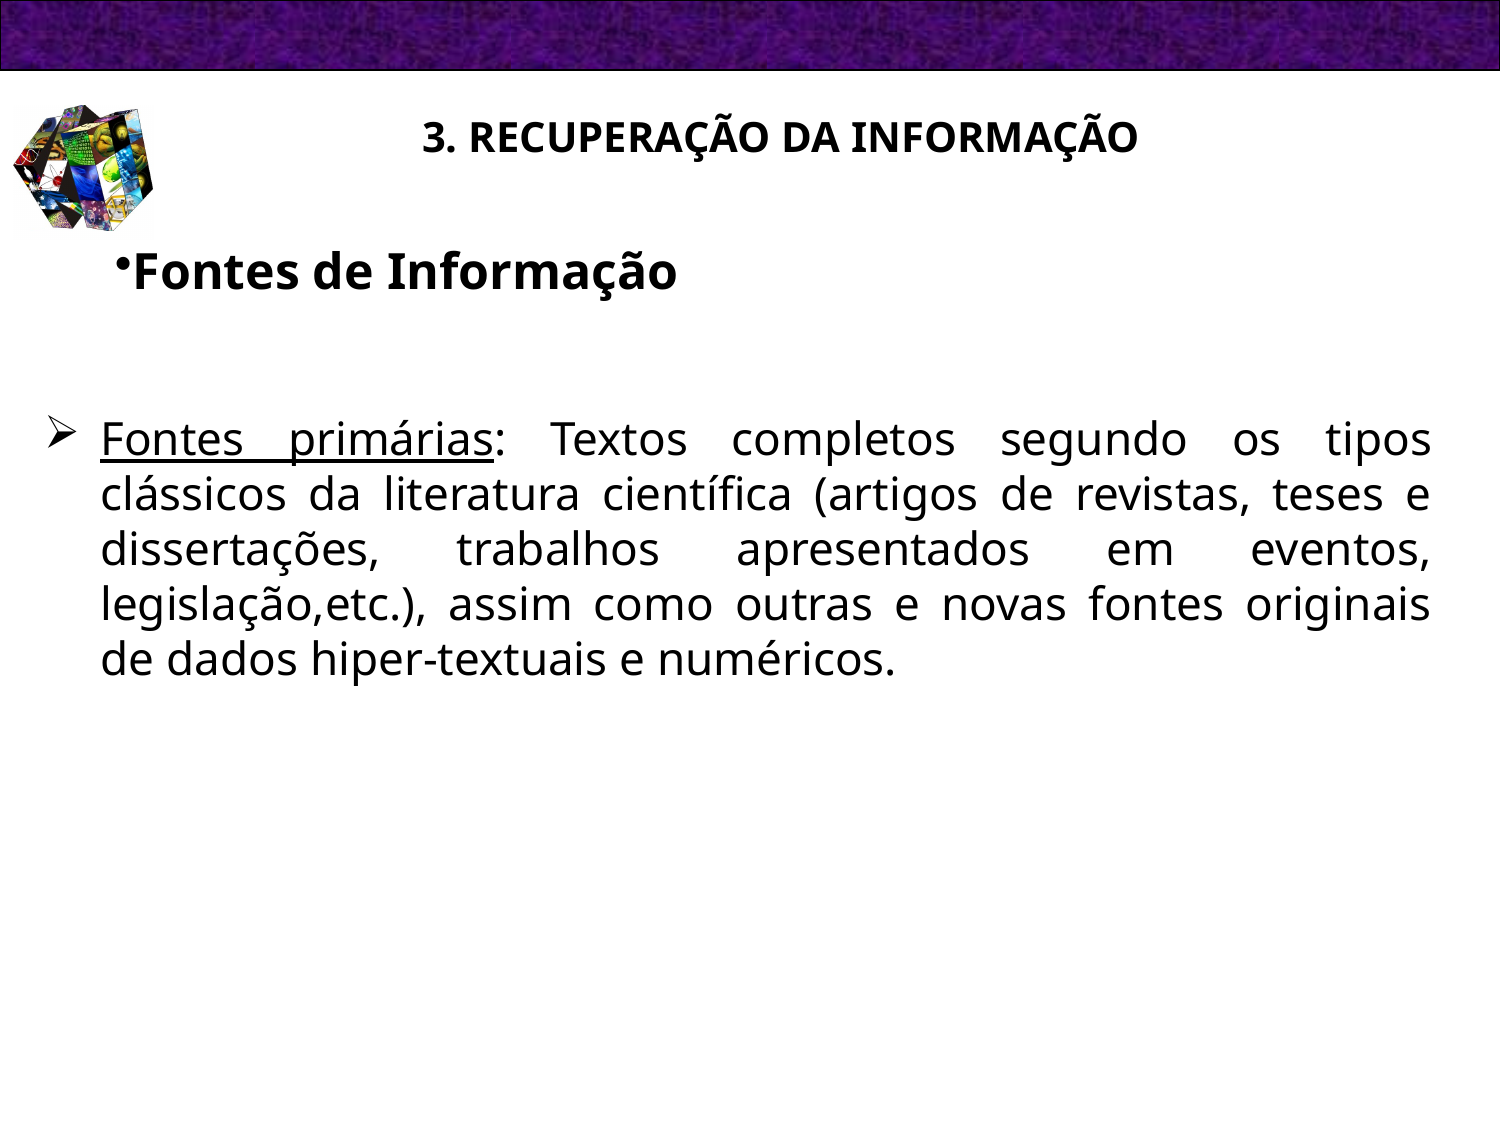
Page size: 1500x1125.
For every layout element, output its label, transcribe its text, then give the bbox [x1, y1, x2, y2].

picture [1, 1, 1499, 69]
text_box Fontes primárias: Textos completos segundo os tipos clássicos da literatura científica (artigos de revistas, teses e dissertações, trabalhos apresentados em eventos, legislação,etc.), assim como outras e novas fontes originais de dados hiper-textuais e numéricos. [29, 402, 1448, 693]
text_box 3. RECUPERAÇÃO DA INFORMAÇÃO [49, 103, 1500, 169]
text_box Fontes de Informação [100, 231, 880, 307]
